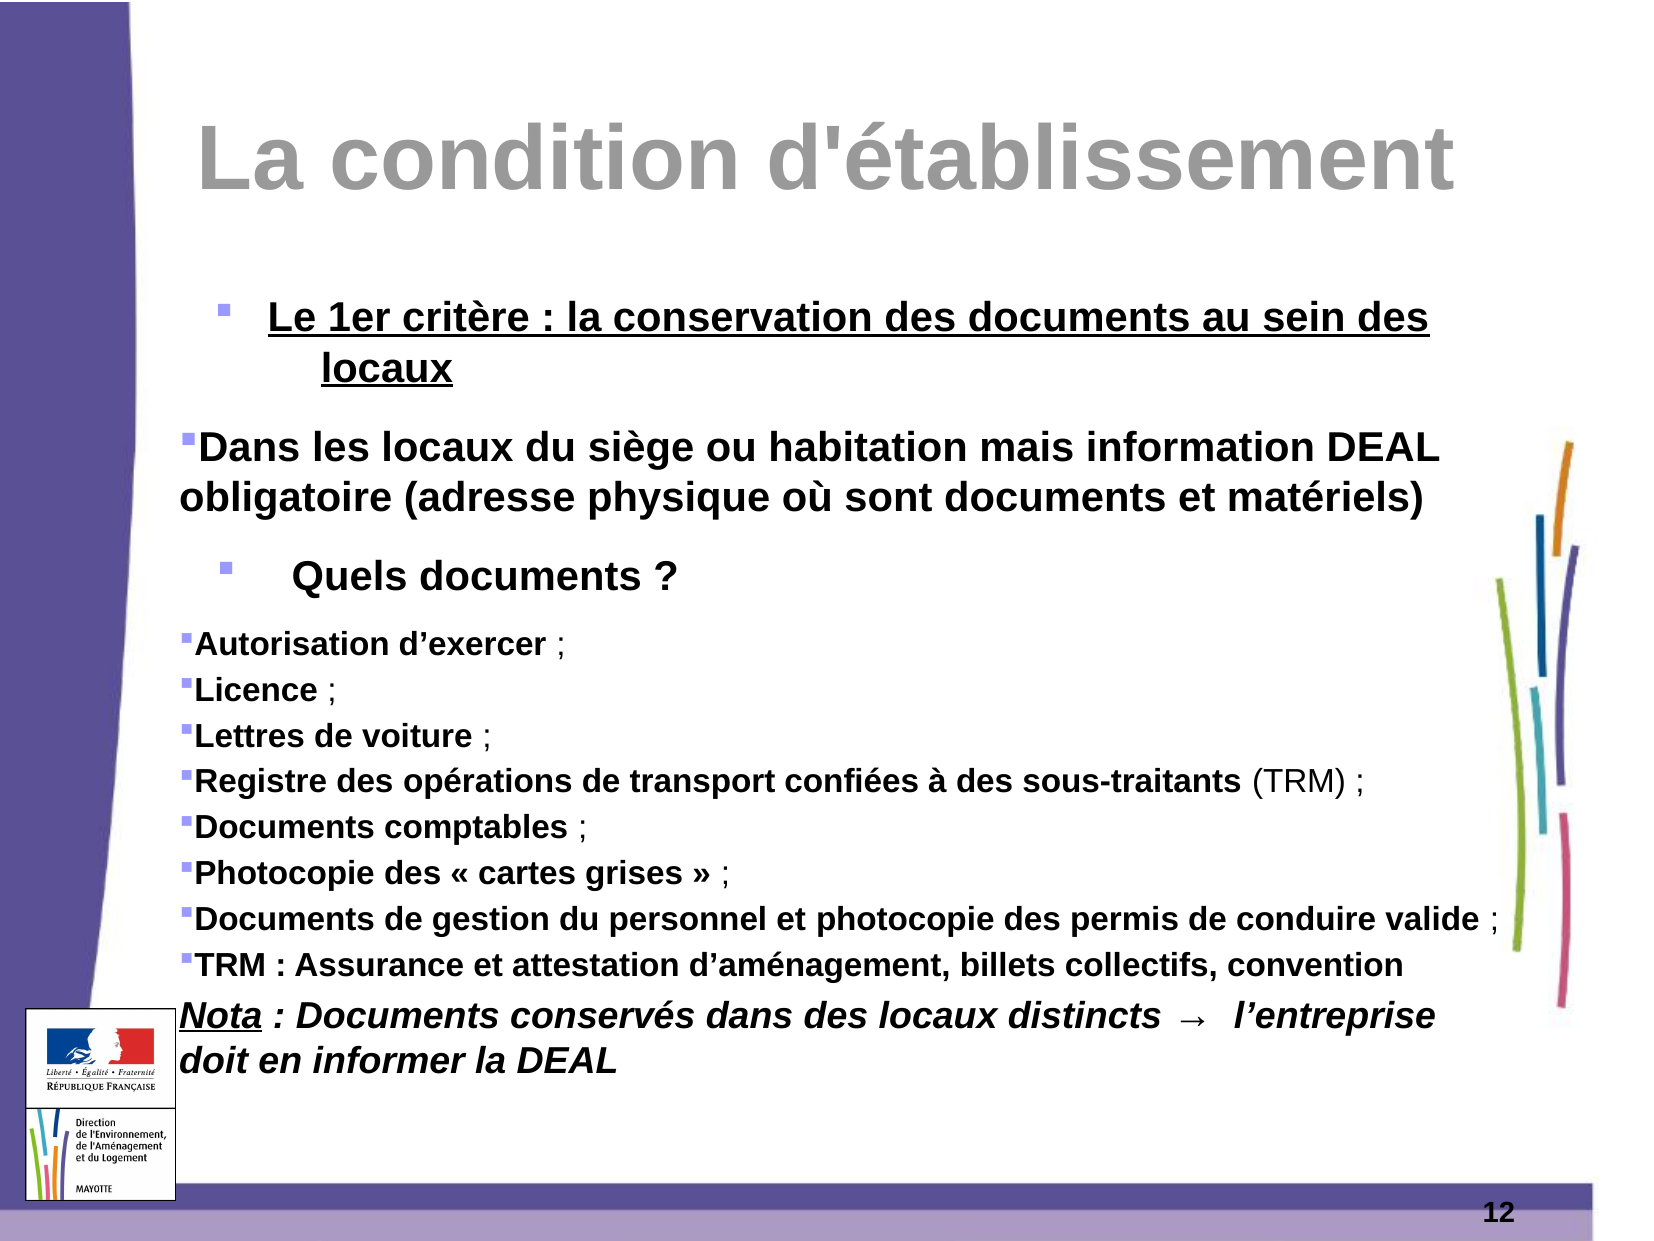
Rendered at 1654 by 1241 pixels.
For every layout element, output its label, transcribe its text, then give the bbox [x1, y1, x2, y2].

text_box [1509, 1193, 1636, 1241]
title La condition d'établissement [82, 49, 1571, 257]
list Le 1er critère : la conservation des documents au sein des locaux Dans les locaux du siège ou habitation mais information DEAL obligatoire (adresse physique où sont documents et matériels) Quels documents ? Autorisation d’exercer ; Licence ; Lettres de voiture ; Registre des opérations de transport confiées à des sous-traitants (TRM) ; Documents comptables ; Photocopie des « cartes grises » ; Documents de gestion du personnel et photocopie des permis de conduire valide ; TRM : Assurance et attestation d’aménagement, billets collectifs, convention Nota : Documents conservés dans des locaux distincts → l’entreprise doit en informer la DEAL [179, 290, 1509, 1241]
picture [153, 432, 263, 529]
